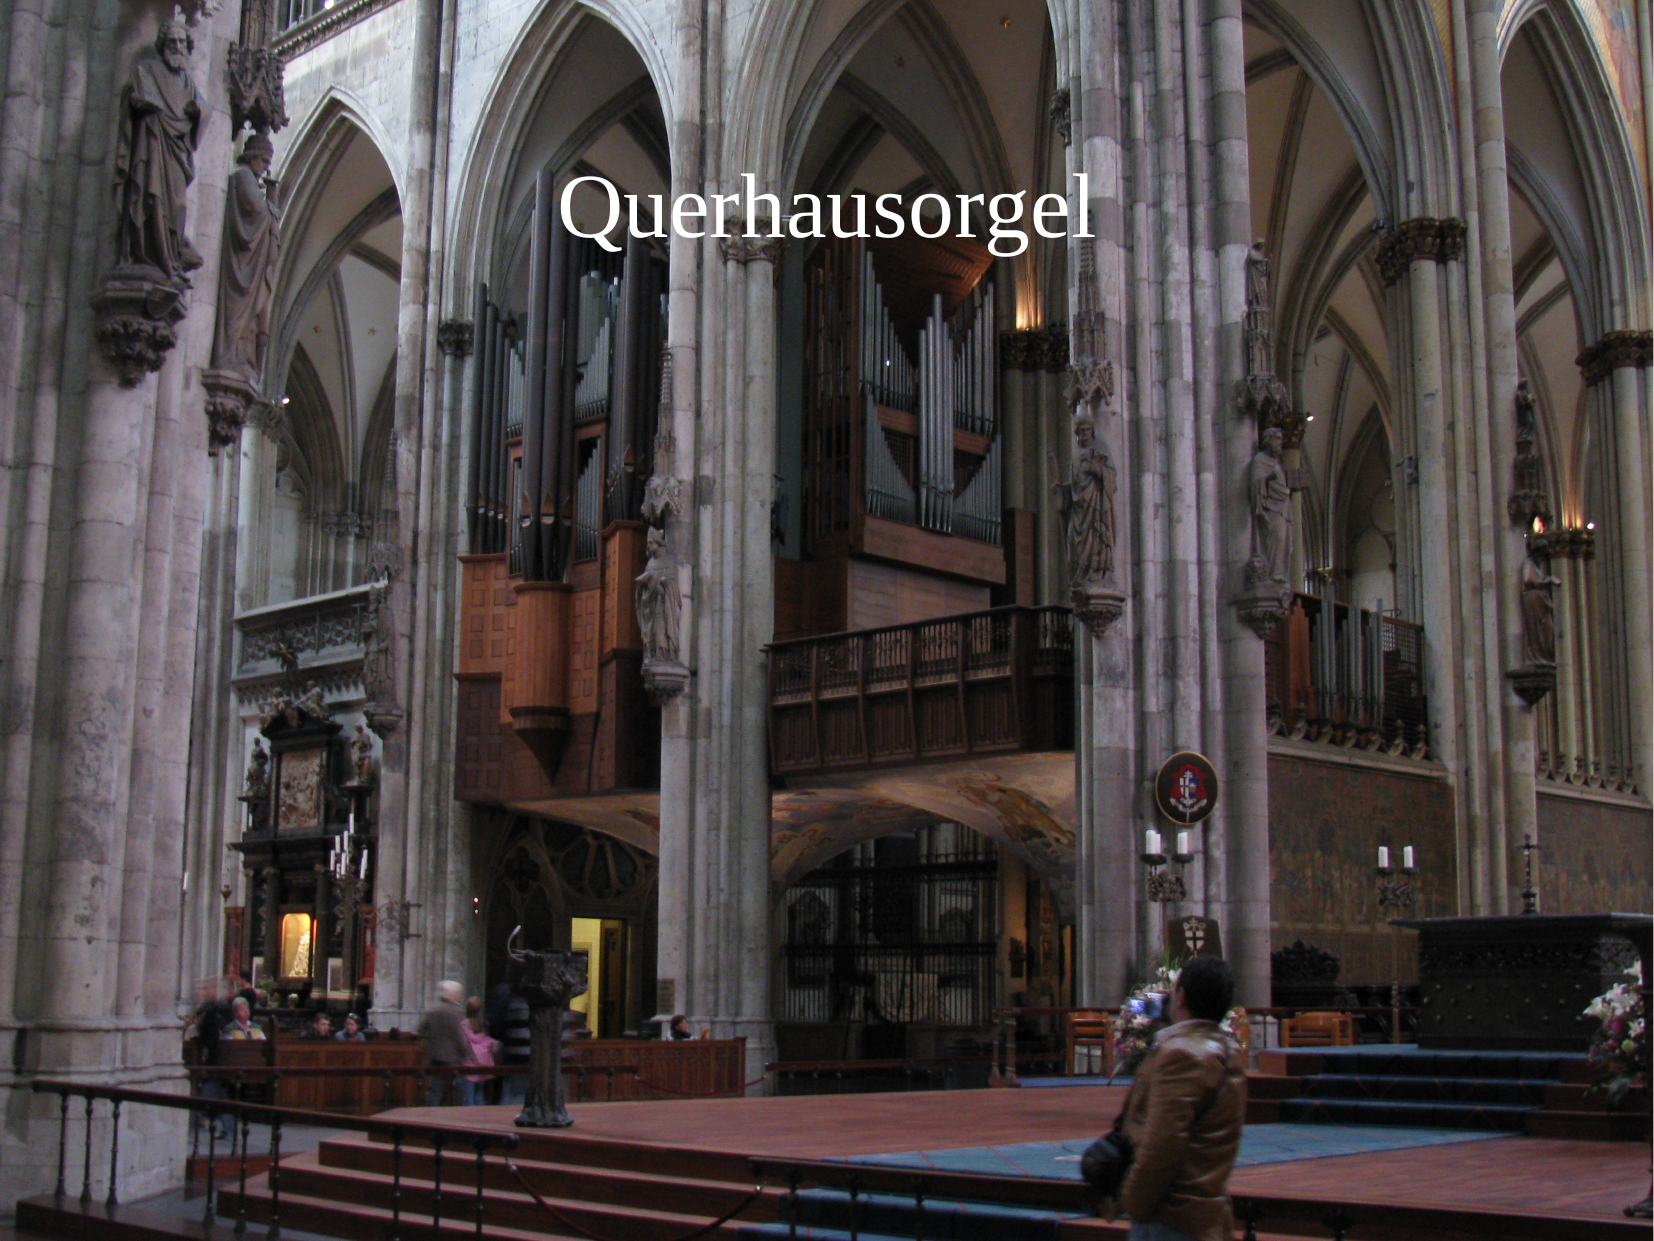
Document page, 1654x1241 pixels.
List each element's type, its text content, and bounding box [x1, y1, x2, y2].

picture [0, 0, 1654, 1241]
title Querhausorgel [121, 110, 1534, 303]
